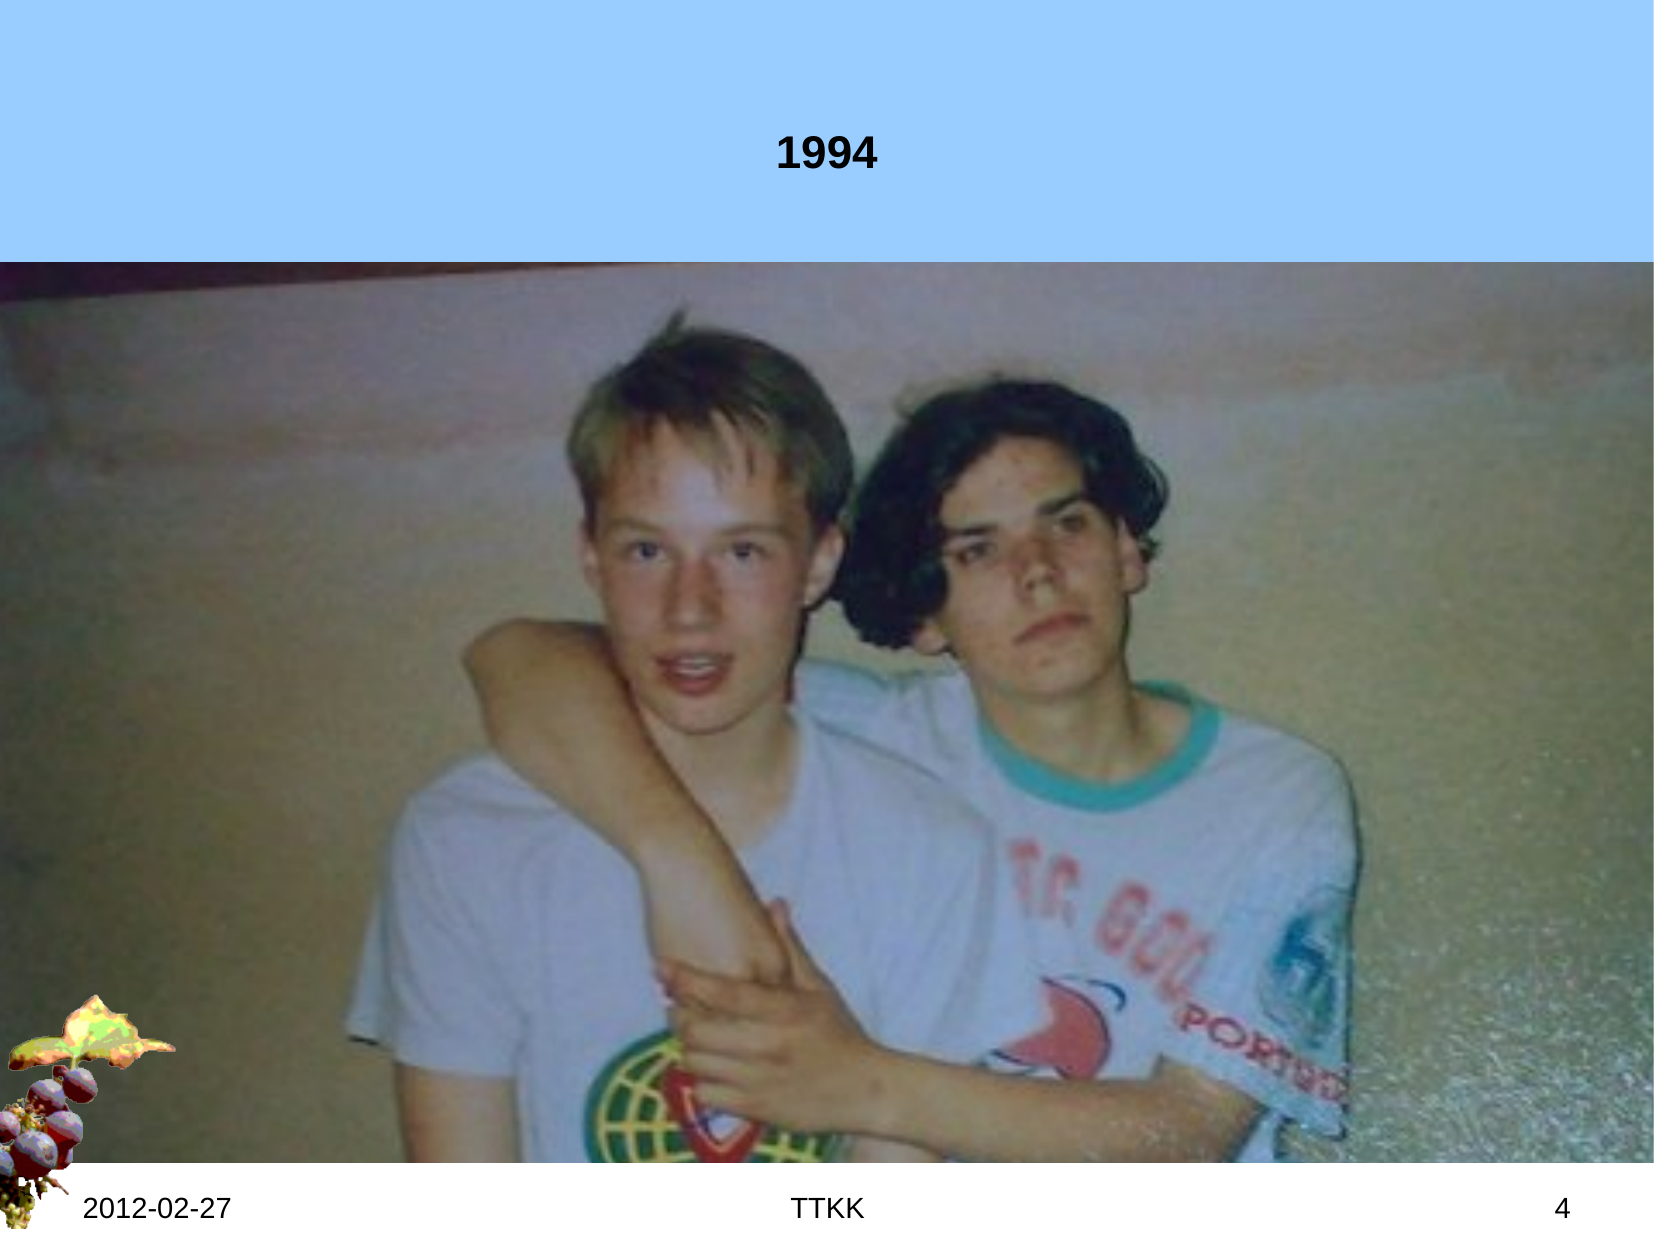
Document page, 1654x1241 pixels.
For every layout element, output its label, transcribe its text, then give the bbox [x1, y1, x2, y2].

title 1994 [82, 49, 1571, 257]
picture [0, 262, 1654, 1229]
